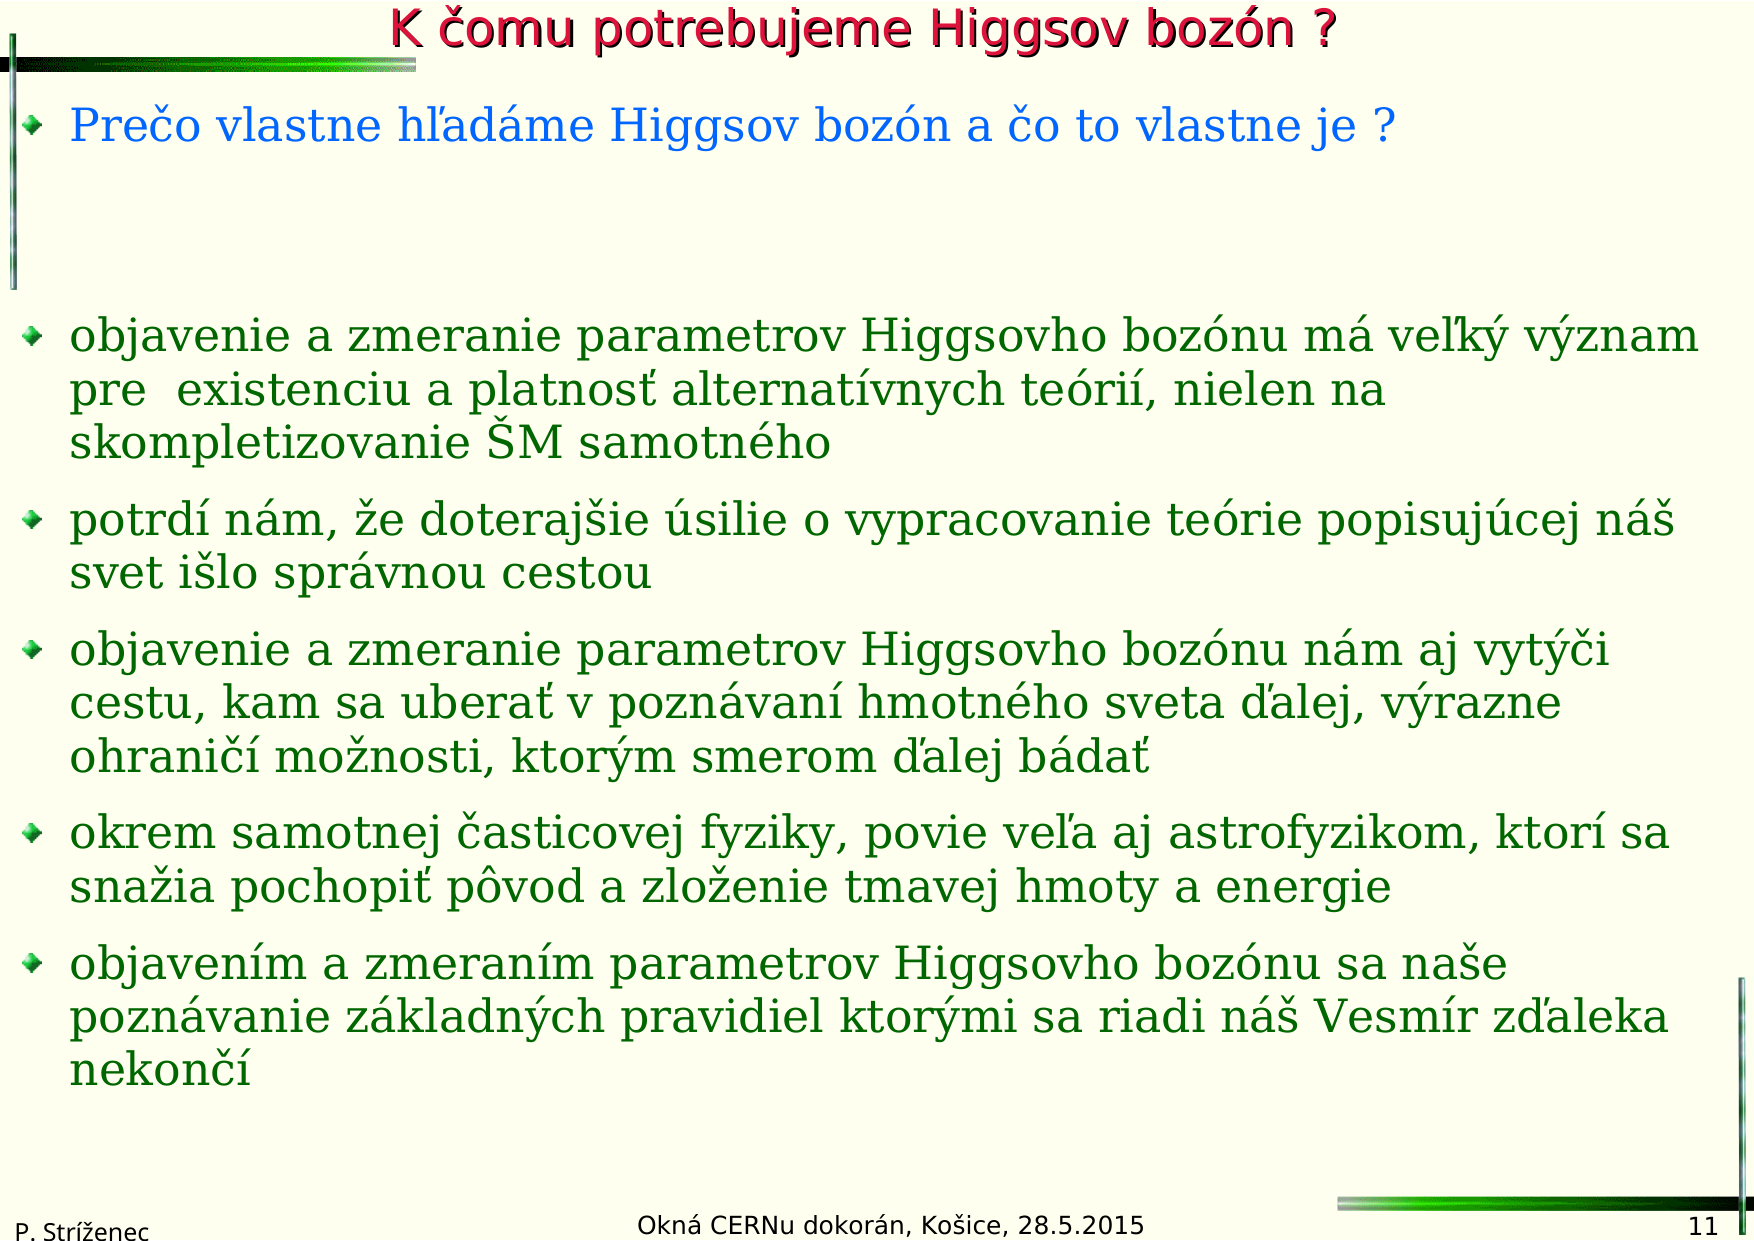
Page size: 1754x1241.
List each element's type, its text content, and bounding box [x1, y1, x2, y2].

text_box K čomu potrebujeme Higgsov bozón ? [0, 0, 1741, 68]
text_box Okná CERNu dokorán, Košice, 28.5.2015 [637, 1211, 1176, 1241]
picture [1337, 1196, 1738, 1211]
text_box <number> [1687, 1212, 1736, 1241]
picture [1739, 1140, 1754, 1235]
text_box P. Stríženec [0, 1214, 176, 1241]
list Prečo vlastne hľadáme Higgsov bozón a čo to vlastne je ? objavenie a zmeranie parametrov Higgsovho bozónu má veľký význam pre existenciu a platnosť alternatívnych teórií, nielen na skompletizovanie ŠM samotného potrdí nám, že doterajšie úsilie o vypracovanie teórie popisujúcej náš svet išlo správnou cestou objavenie a zmeranie parametrov Higgsovho bozónu nám aj vytýči cestu, kam sa uberať v poznávaní hmotného sveta ďalej, výrazne ohraničí možnosti, ktorým smerom ďalej bádať okrem samotnej časticovej fyziky, povie veľa aj astrofyzikom, ktorí sa snažia pochopiť pôvod a zloženie tmavej hmoty a energie objavením a zmeraním parametrov Higgsovho bozónu sa naše poznávanie základných pravidiel ktorými sa riadi náš Vesmír zďaleka nekončí [0, 26, 1754, 1140]
